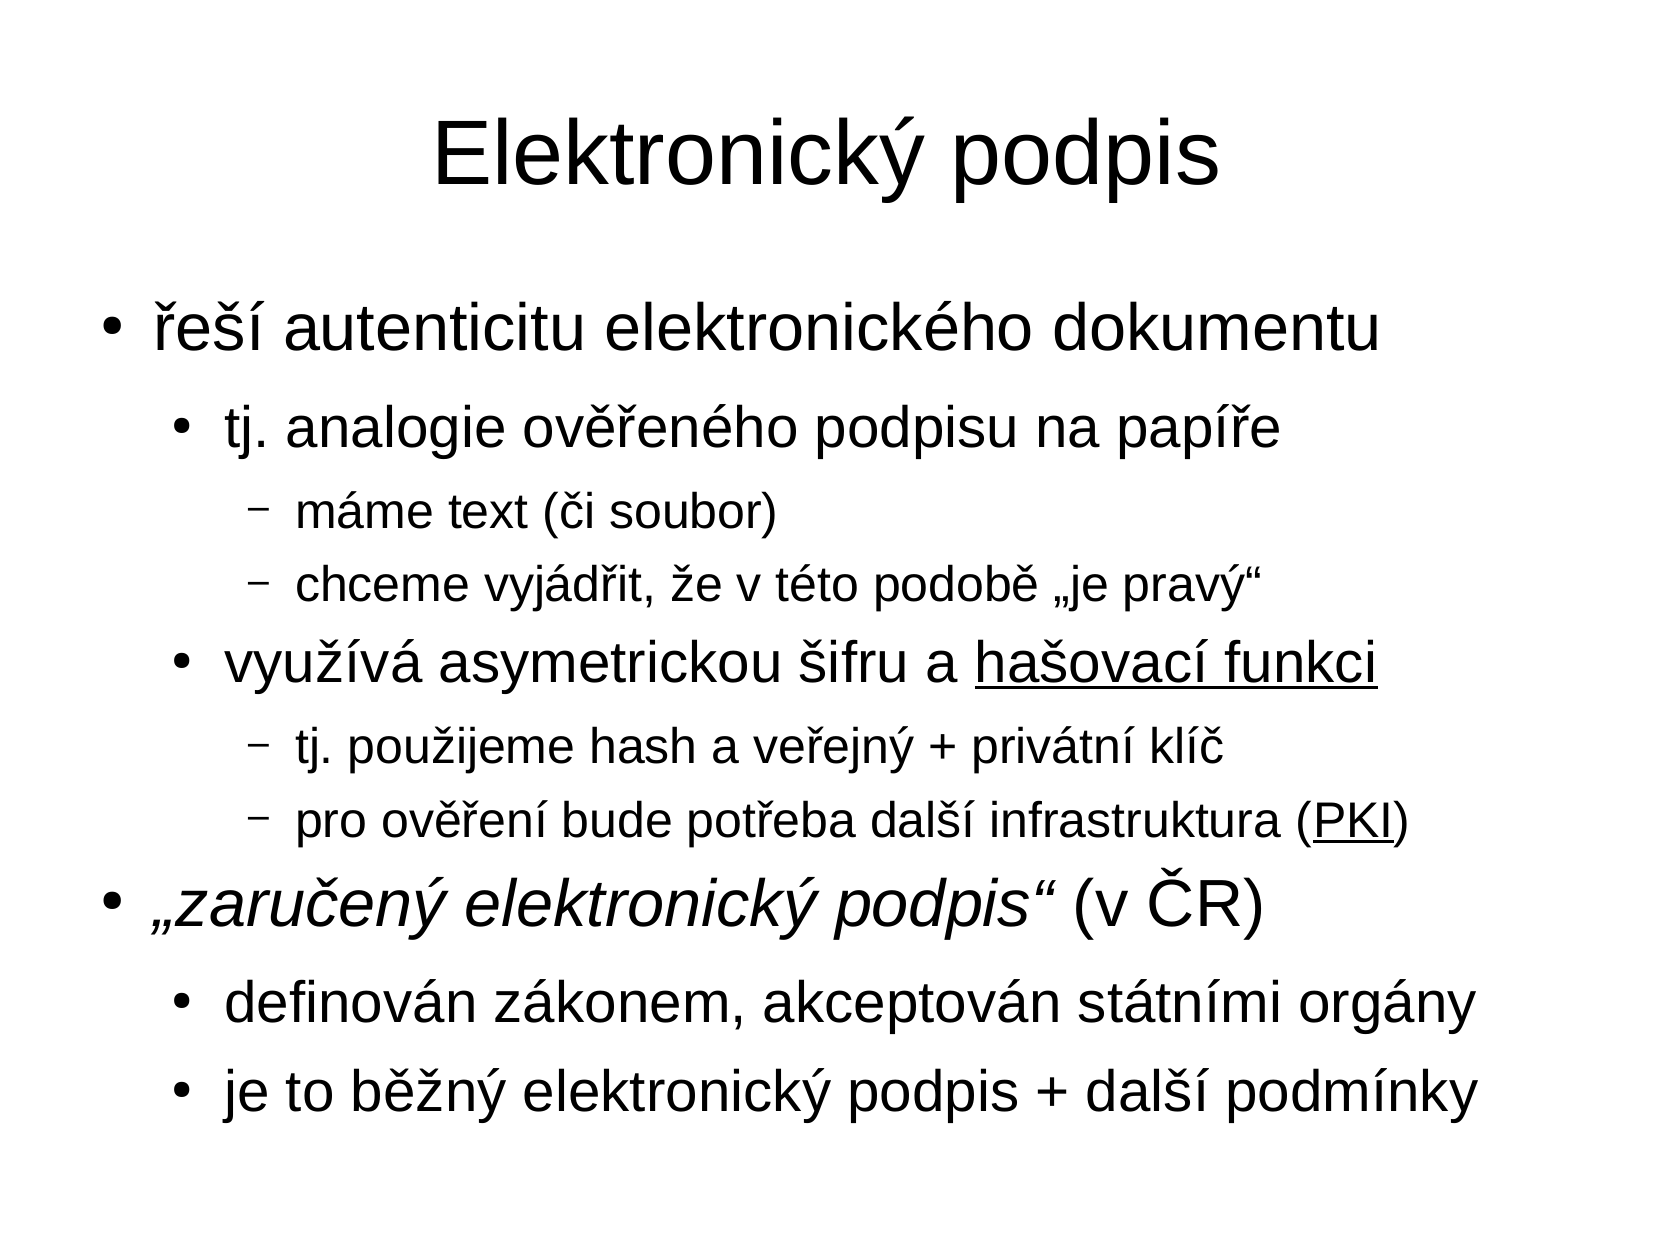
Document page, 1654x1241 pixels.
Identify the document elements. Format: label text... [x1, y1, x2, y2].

list řeší autenticitu elektronického dokumentu tj. analogie ověřeného podpisu na papíře máme text (či soubor) chceme vyjádřit, že v této podobě „je pravý“ využívá asymetrickou šifru a hašovací funkci tj. použijeme hash a veřejný + privátní klíč pro ověření bude potřeba další infrastruktura (PKI) „zaručený elektronický podpis“ (v ČR) definován zákonem, akceptován státními orgány je to běžný elektronický podpis + další podmínky [82, 290, 1571, 1123]
title Elektronický podpis [82, 49, 1571, 257]
